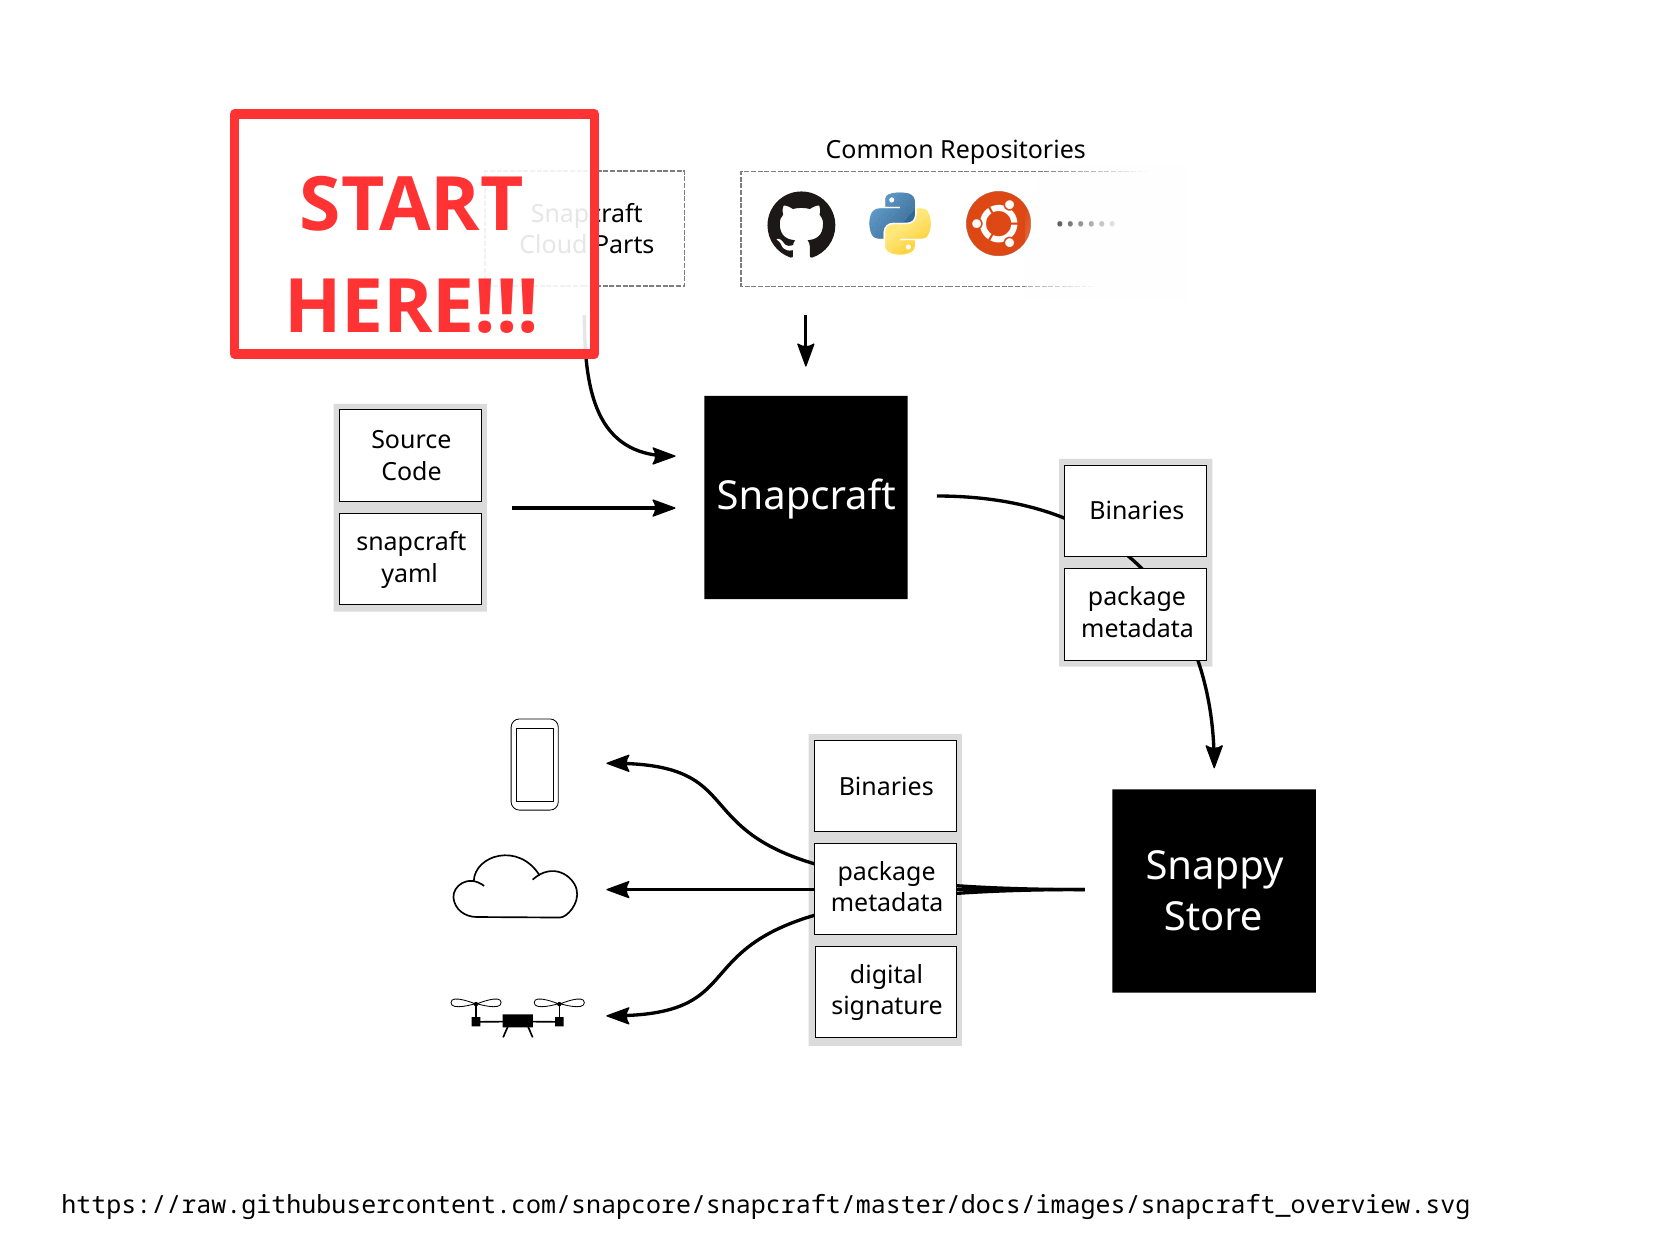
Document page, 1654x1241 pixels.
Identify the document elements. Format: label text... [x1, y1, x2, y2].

picture [299, 105, 1351, 1081]
text_box https://raw.githubusercontent.com/snapcore/snapcraft/master/docs/images/snapcraft_overview.svg [46, 1179, 1252, 1220]
text_box [234, 114, 595, 355]
text_box START HERE!!! [269, 142, 560, 326]
